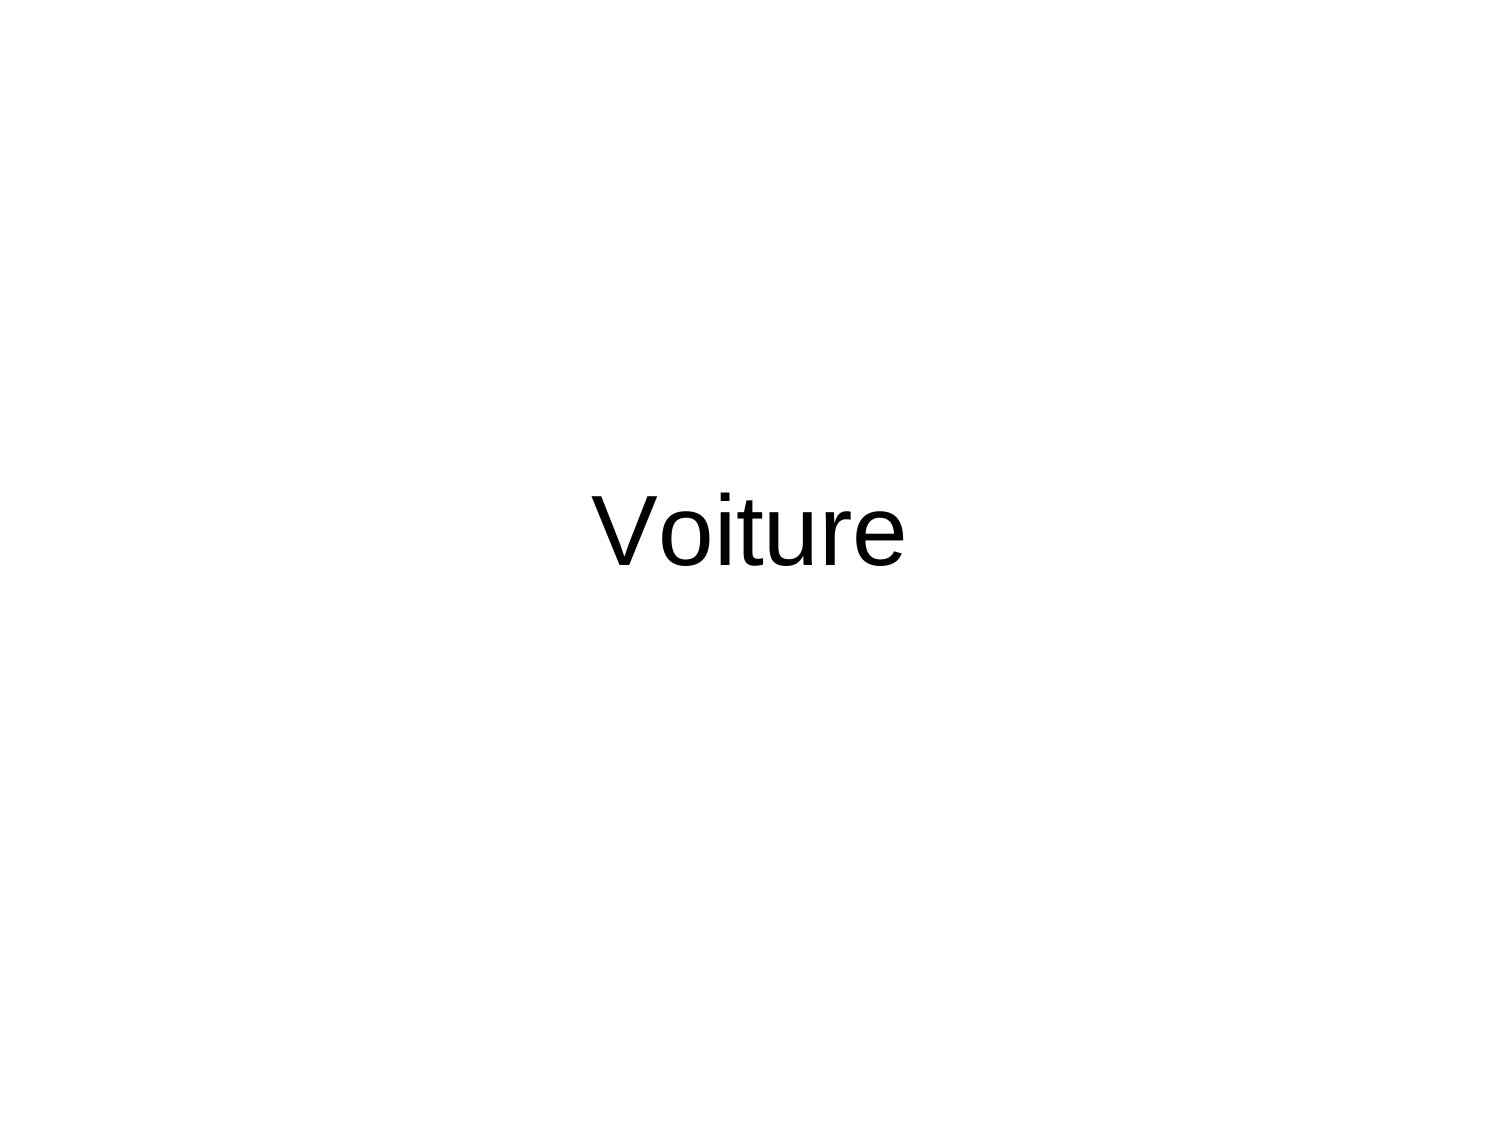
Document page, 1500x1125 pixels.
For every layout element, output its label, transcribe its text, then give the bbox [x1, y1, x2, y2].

title Voiture [112, 437, 1388, 625]
